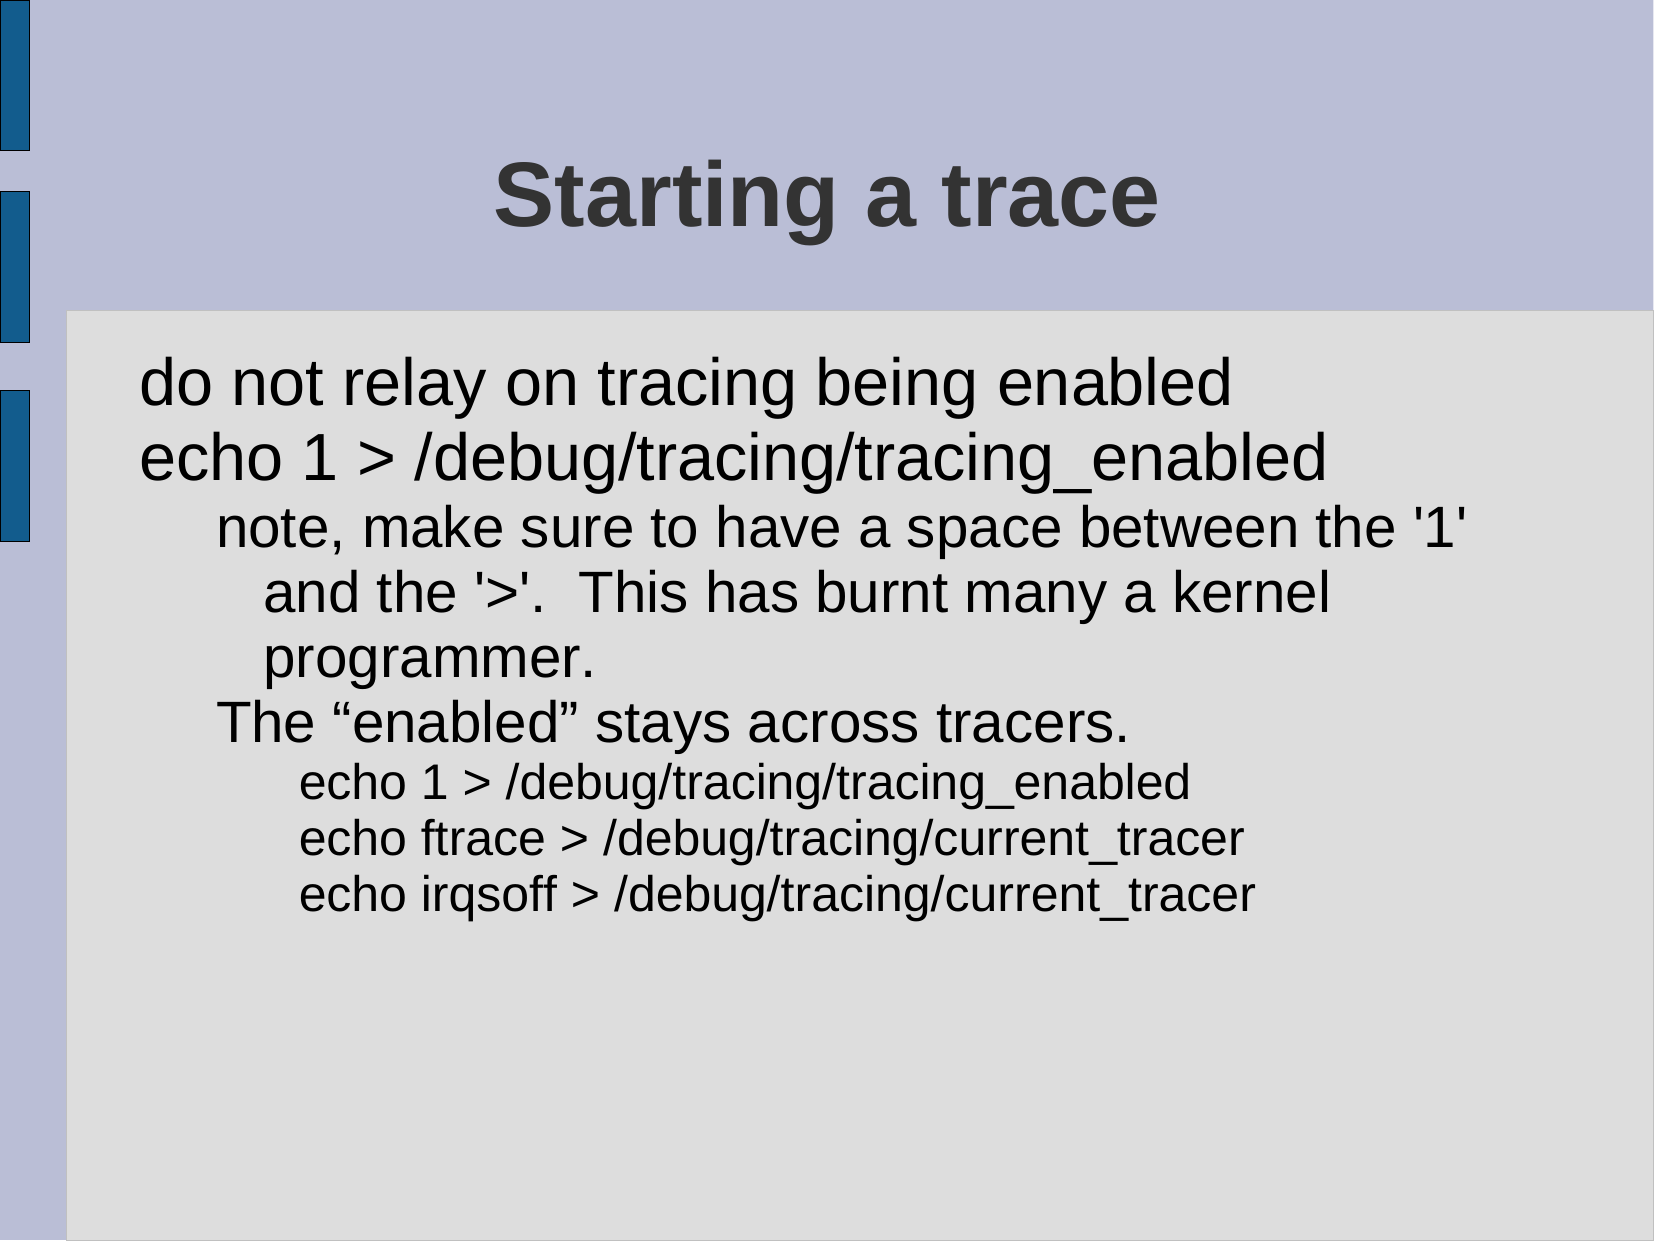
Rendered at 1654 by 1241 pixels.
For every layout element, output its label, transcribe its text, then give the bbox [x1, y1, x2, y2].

list do not relay on tracing being enabled echo 1 > /debug/tracing/tracing_enabled note, make sure to have a space between the '1' and the '>'. This has burnt many a kernel programmer. The “enabled” stays across tracers. echo 1 > /debug/tracing/tracing_enabled echo ftrace > /debug/tracing/current_tracer echo irqsoff > /debug/tracing/current_tracer [121, 344, 1534, 1112]
title Starting a trace [121, 98, 1534, 291]
